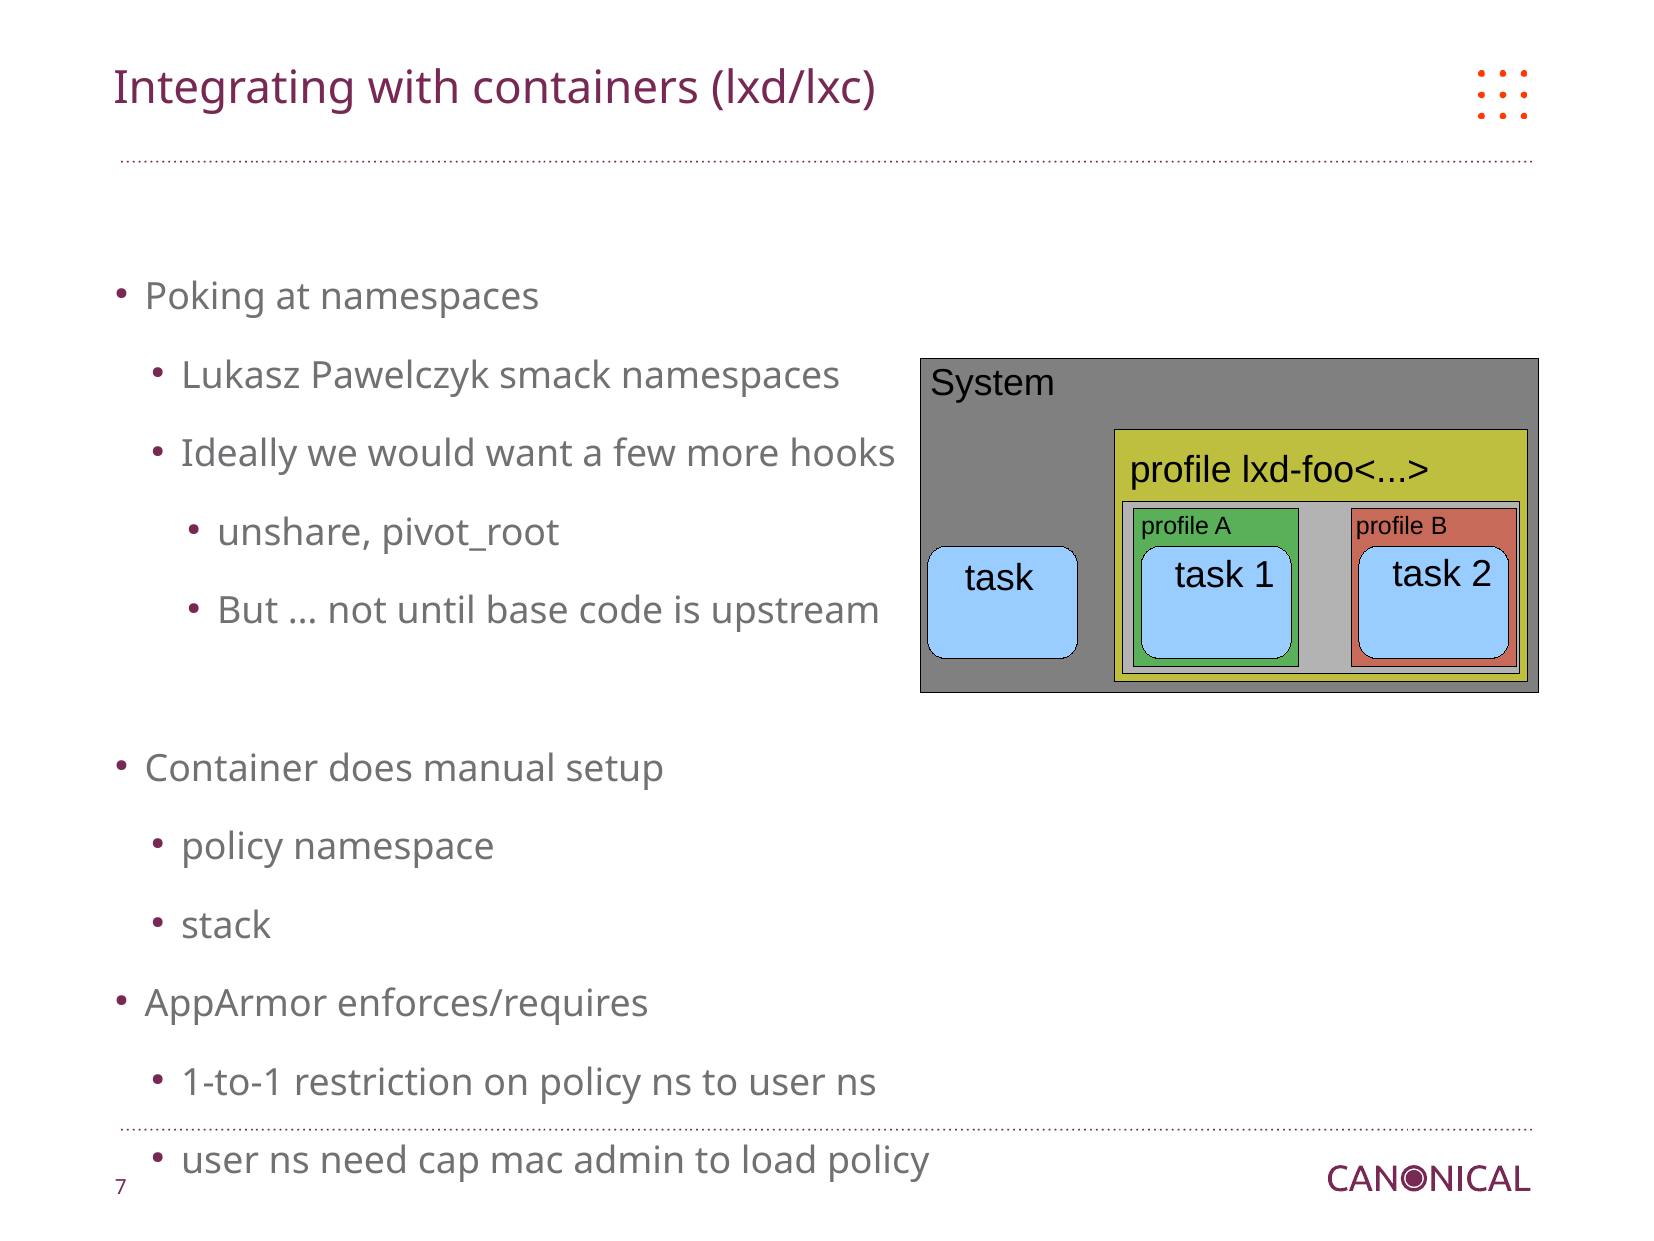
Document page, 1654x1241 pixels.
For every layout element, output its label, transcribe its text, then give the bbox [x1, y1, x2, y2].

text_box System [915, 354, 1071, 412]
picture [111, 1127, 1533, 1134]
text_box task [950, 549, 1049, 607]
text_box task 2 [1377, 545, 1508, 603]
picture [1478, 70, 1527, 119]
text_box task 1 [1160, 546, 1290, 603]
text_box profile lxd-foo<...> [1115, 441, 1445, 498]
picture [111, 159, 1533, 166]
text_box profile A [1126, 504, 1247, 548]
list Poking at namespaces Lukasz Pawelczyk smack namespaces Ideally we would want a few more hooks unshare, pivot_root But … not until base code is upstream Container does manual setup policy namespace stack AppArmor enforces/requires 1-to-1 restriction on policy ns to user ns user ns need cap mac admin to load policy [115, 256, 1540, 1040]
text_box [920, 358, 1539, 693]
text_box profile B [1341, 504, 1463, 548]
title Integrating with containers (lxd/lxc) [113, 64, 1382, 107]
